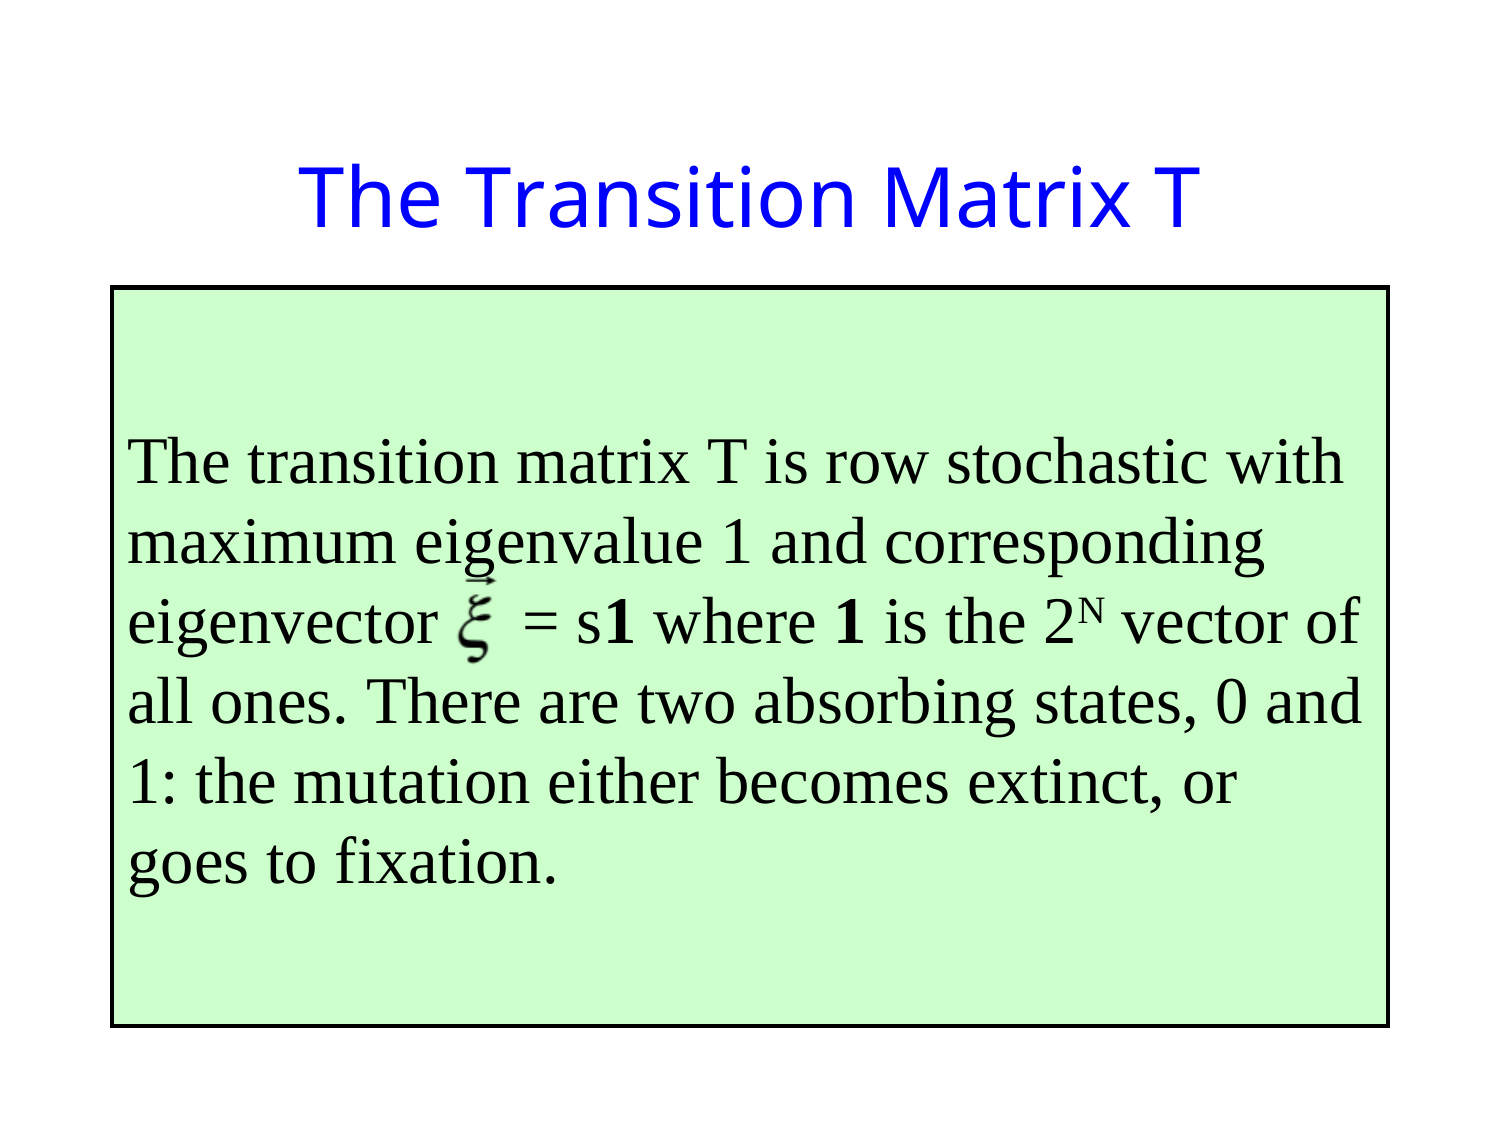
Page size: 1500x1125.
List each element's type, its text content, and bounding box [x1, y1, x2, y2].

chart [454, 574, 499, 666]
text_box The transition matrix T is row stochastic with maximum eigenvalue 1 and corresponding eigenvector = s1 where 1 is the 2N vector of all ones. There are two absorbing states, 0 and 1: the mutation either becomes extinct, or goes to fixation. [112, 287, 1388, 1026]
title The Transition Matrix T [112, 99, 1388, 287]
